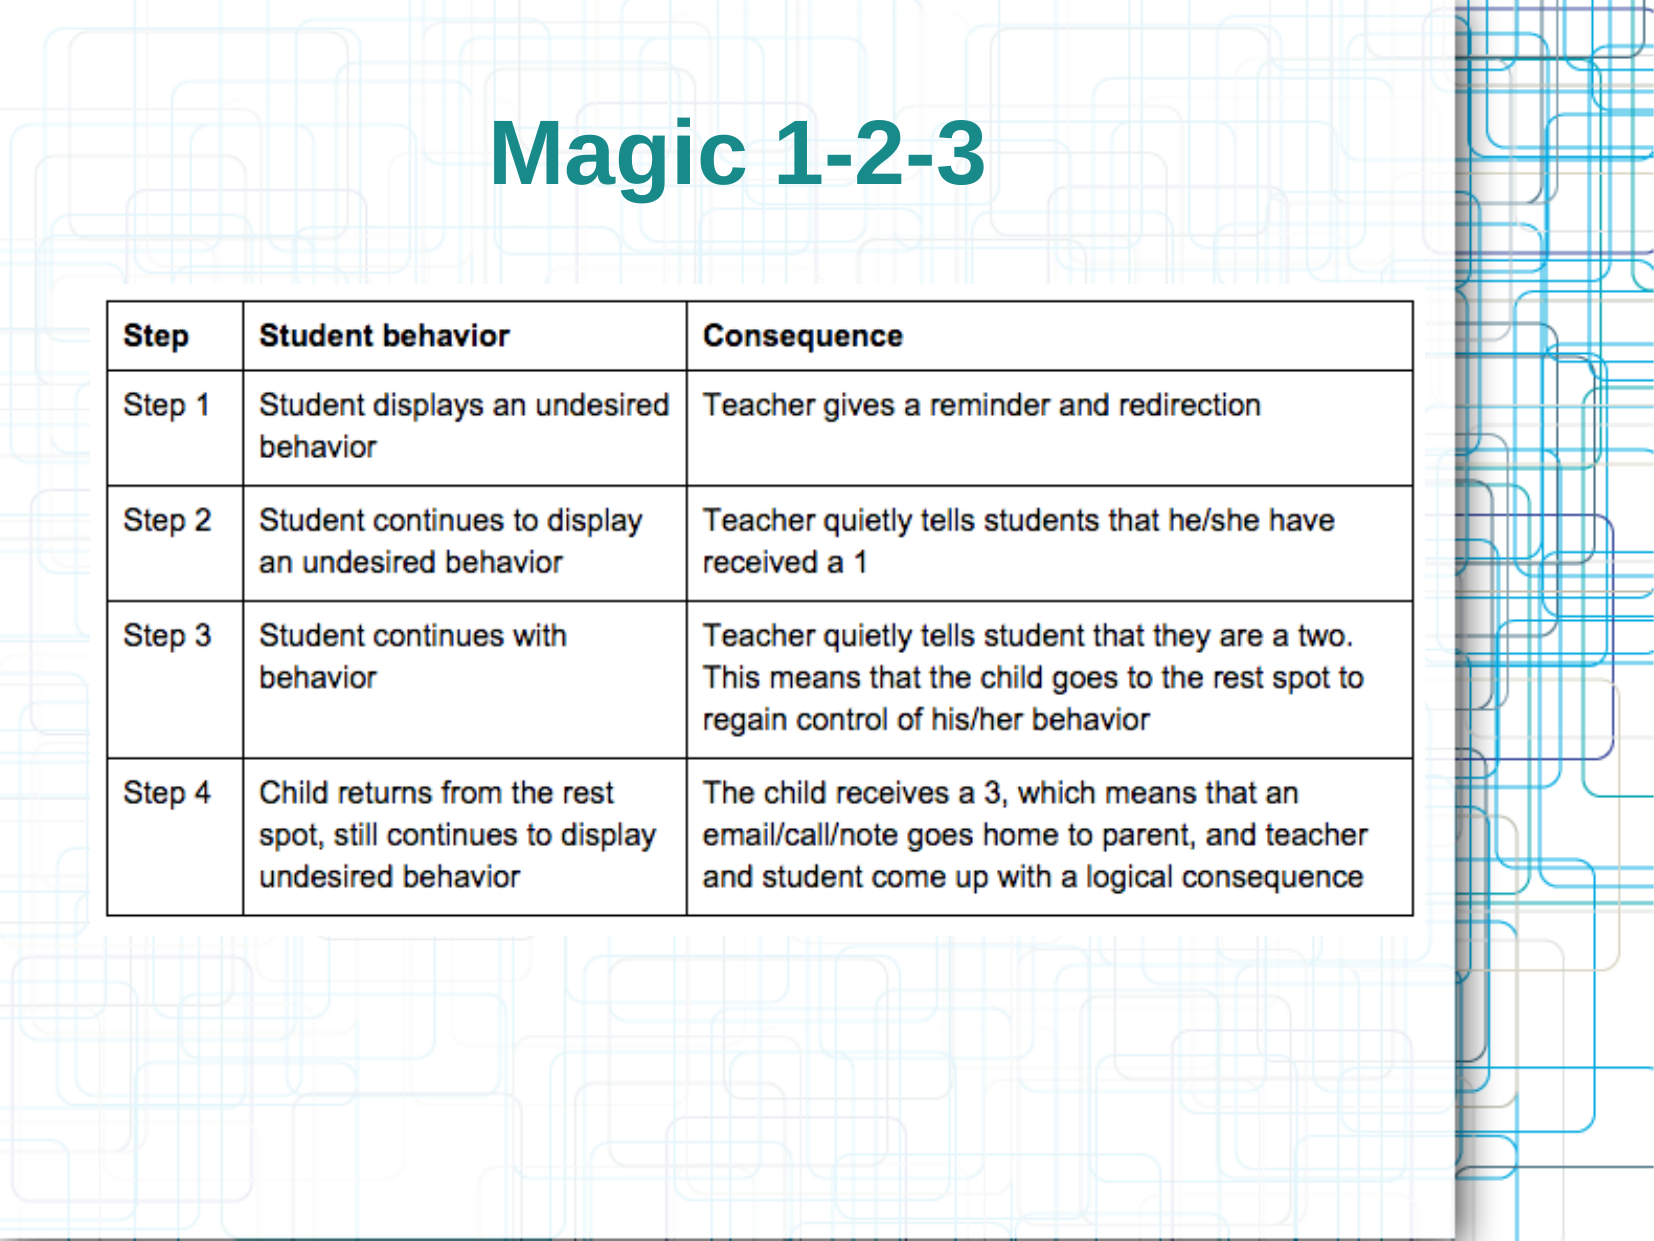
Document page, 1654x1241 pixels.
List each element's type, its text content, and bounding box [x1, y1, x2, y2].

title Magic 1-2-3 [59, 49, 1418, 257]
picture [0, 0, 1654, 1241]
